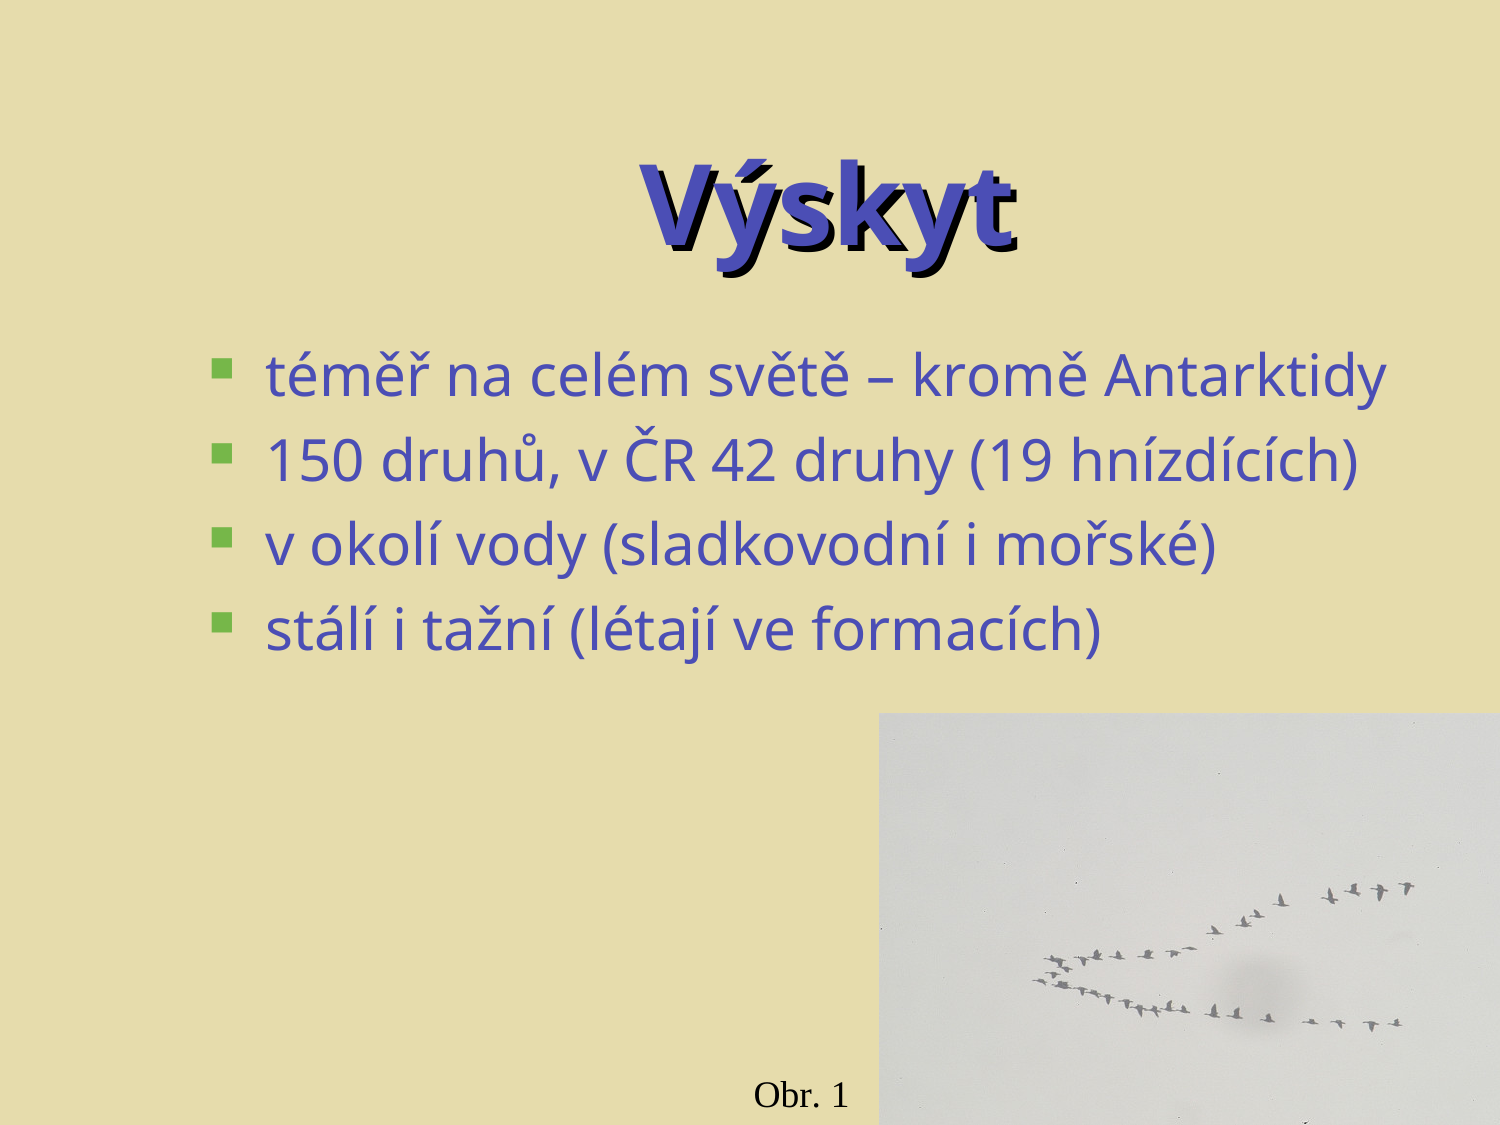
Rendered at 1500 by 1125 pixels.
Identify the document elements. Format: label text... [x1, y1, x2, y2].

picture [879, 713, 1500, 1125]
text_box Obr. 1 [738, 1062, 869, 1123]
list téměř na celém světě – kromě Antarktidy 150 druhů, v ČR 42 druhy (19 hnízdících) v okolí vody (sladkovodní i mořské) stálí i tažní (létají ve formacích) [193, 331, 1469, 1007]
title Výskyt [188, 35, 1468, 276]
